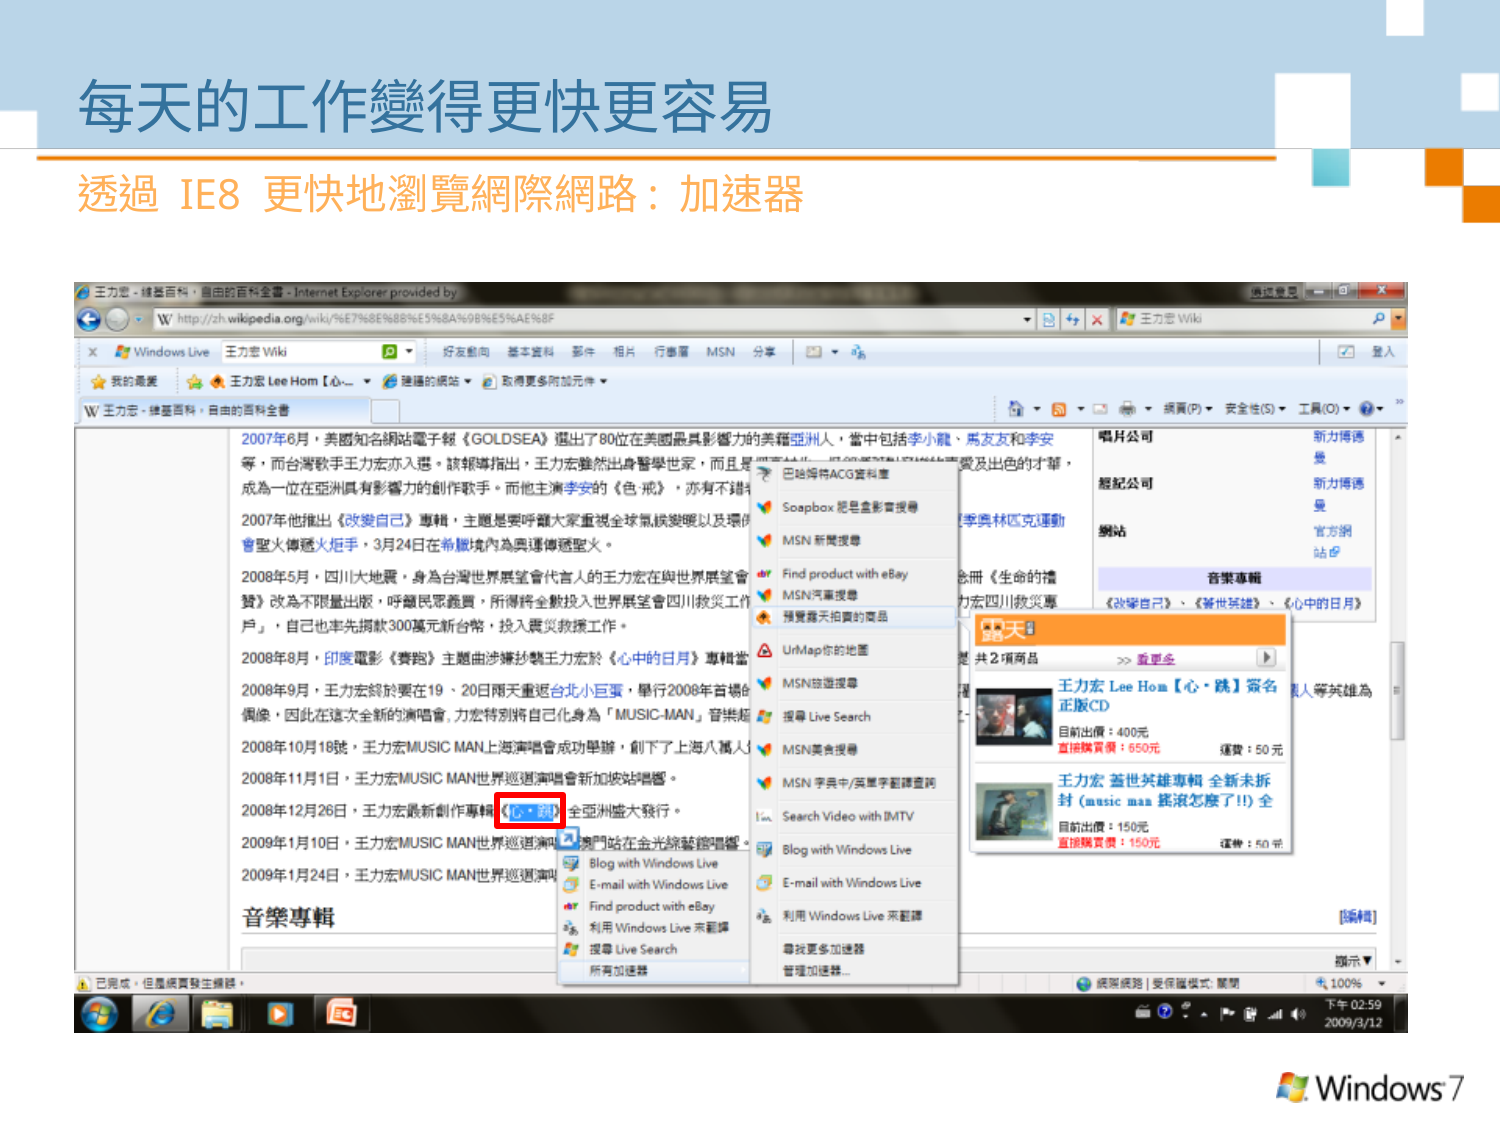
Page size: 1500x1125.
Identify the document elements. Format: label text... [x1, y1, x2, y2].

text_box 透過 IE8 更快地瀏覽網際網路: 加速器 [44, 160, 1459, 227]
title 每天的工作變得更快更容易 [62, 62, 1413, 150]
picture [74, 282, 1408, 1033]
